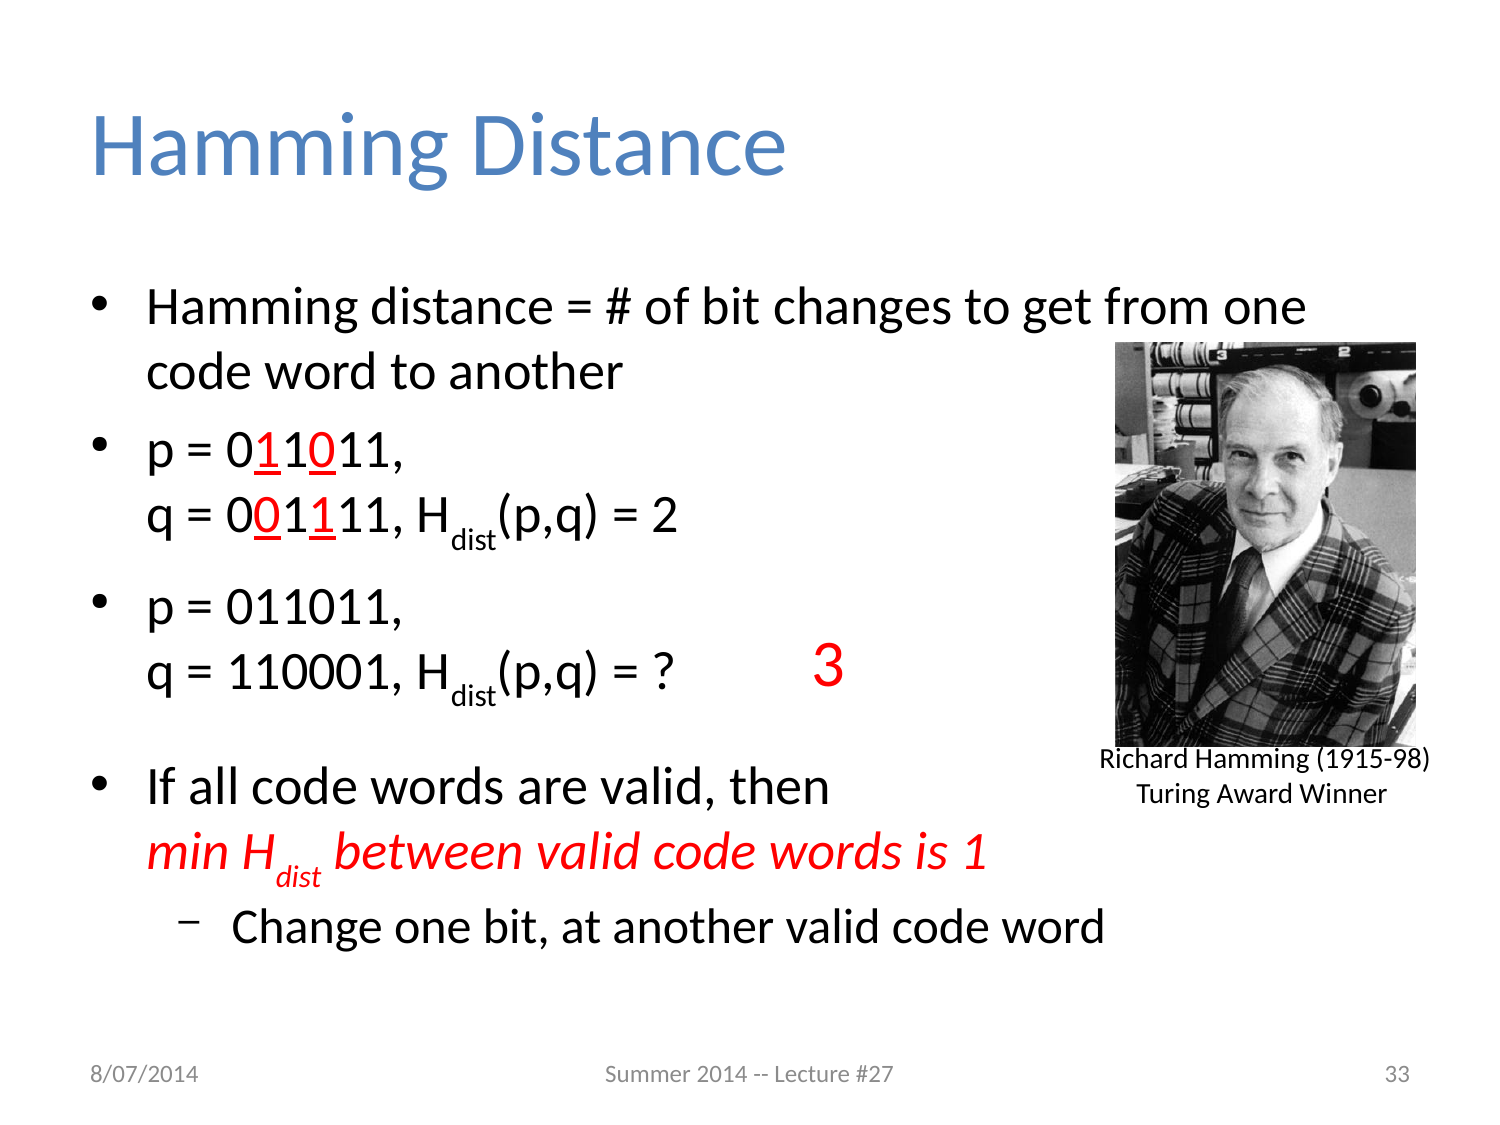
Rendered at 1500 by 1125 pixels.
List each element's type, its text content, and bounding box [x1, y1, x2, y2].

picture [1115, 342, 1416, 732]
footer Summer 2014 -- Lecture #27 [512, 1042, 988, 1103]
text_box Richard Hamming (1915-98) Turing Award Winner [1084, 732, 1447, 817]
slide_number 8/07/2014 [75, 1042, 425, 1103]
title Hamming Distance [75, 45, 1425, 233]
list Hamming distance = # of bit changes to get from one code word to another p = 011011, q = 001111, Hdist(p,q) = 2 p = 011011, q = 110001, Hdist(p,q) = ? If all code words are valid, then min Hdist between valid code words is 1 Change one bit, at another valid code word [75, 262, 1425, 1073]
text_box 3 [796, 612, 860, 708]
slide_number <number> [1074, 1042, 1425, 1103]
